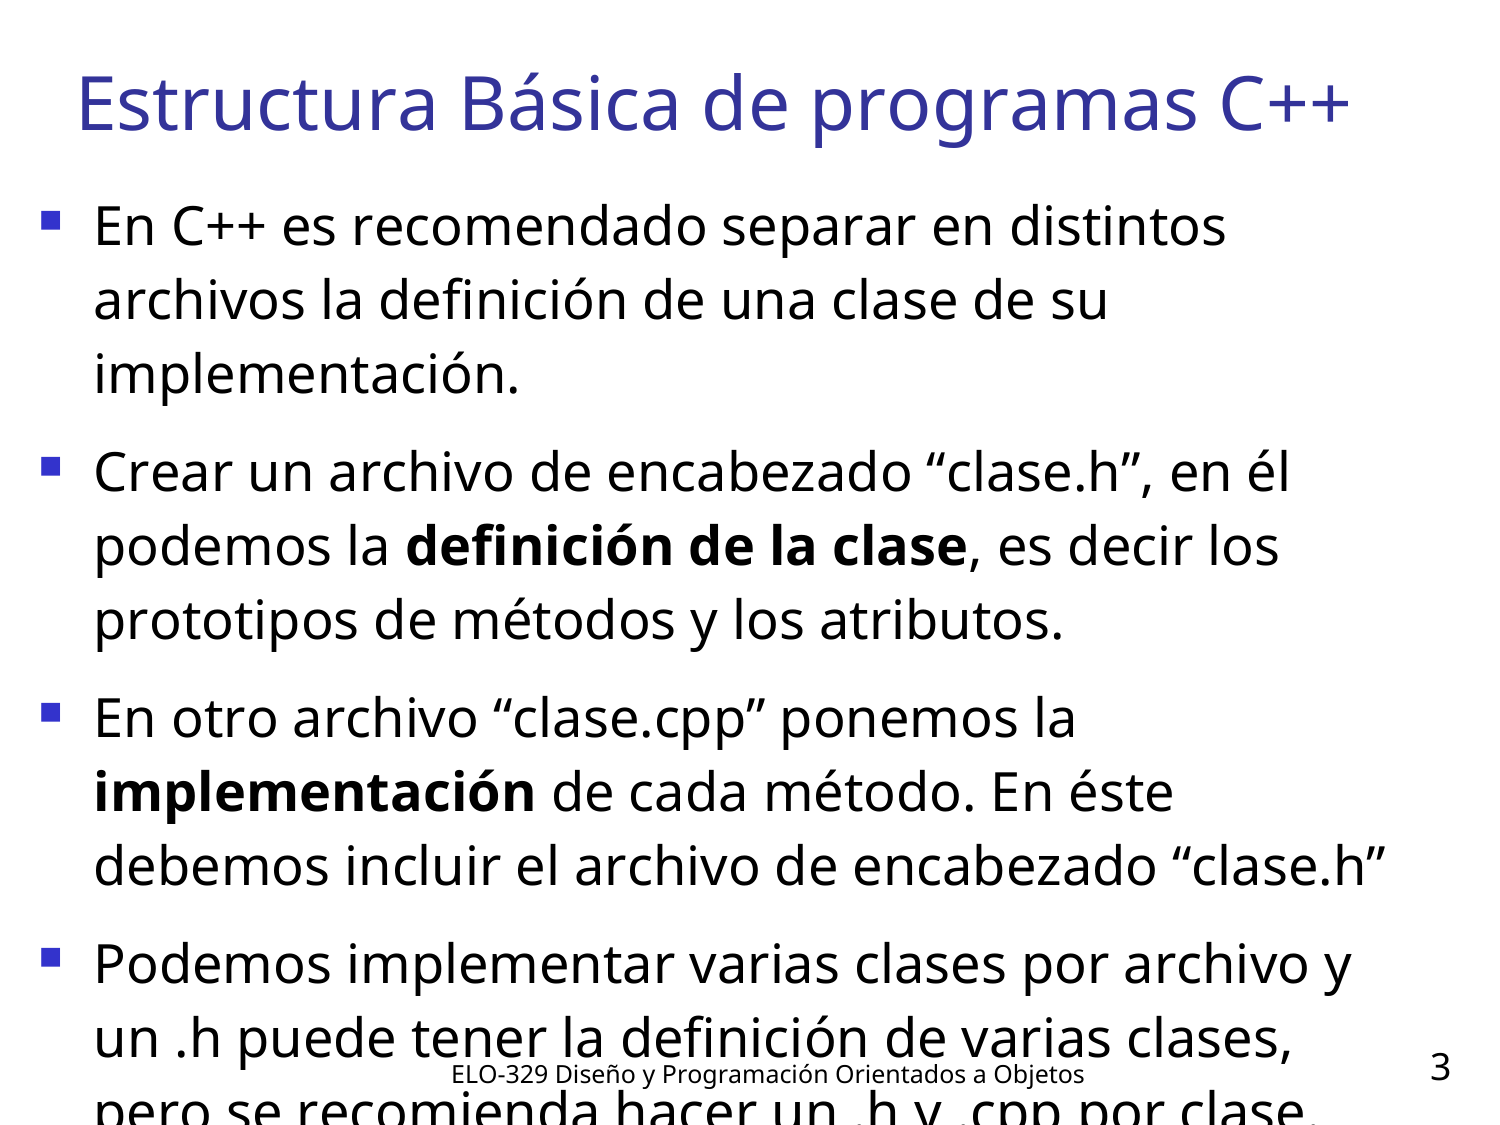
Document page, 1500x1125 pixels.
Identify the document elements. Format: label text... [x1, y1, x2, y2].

title Estructura Básica de programas C++ [75, 19, 1500, 183]
list En C++ es recomendado separar en distintos archivos la definición de una clase de su implementación. Crear un archivo de encabezado “clase.h”, en él podemos la definición de la clase, es decir los prototipos de métodos y los atributos. En otro archivo “clase.cpp” ponemos la implementación de cada método. En éste debemos incluir el archivo de encabezado “clase.h” Podemos implementar varias clases por archivo y un .h puede tener la definición de varias clases, pero se recomienda hacer un .h y .cpp por clase. [38, 187, 1426, 1051]
